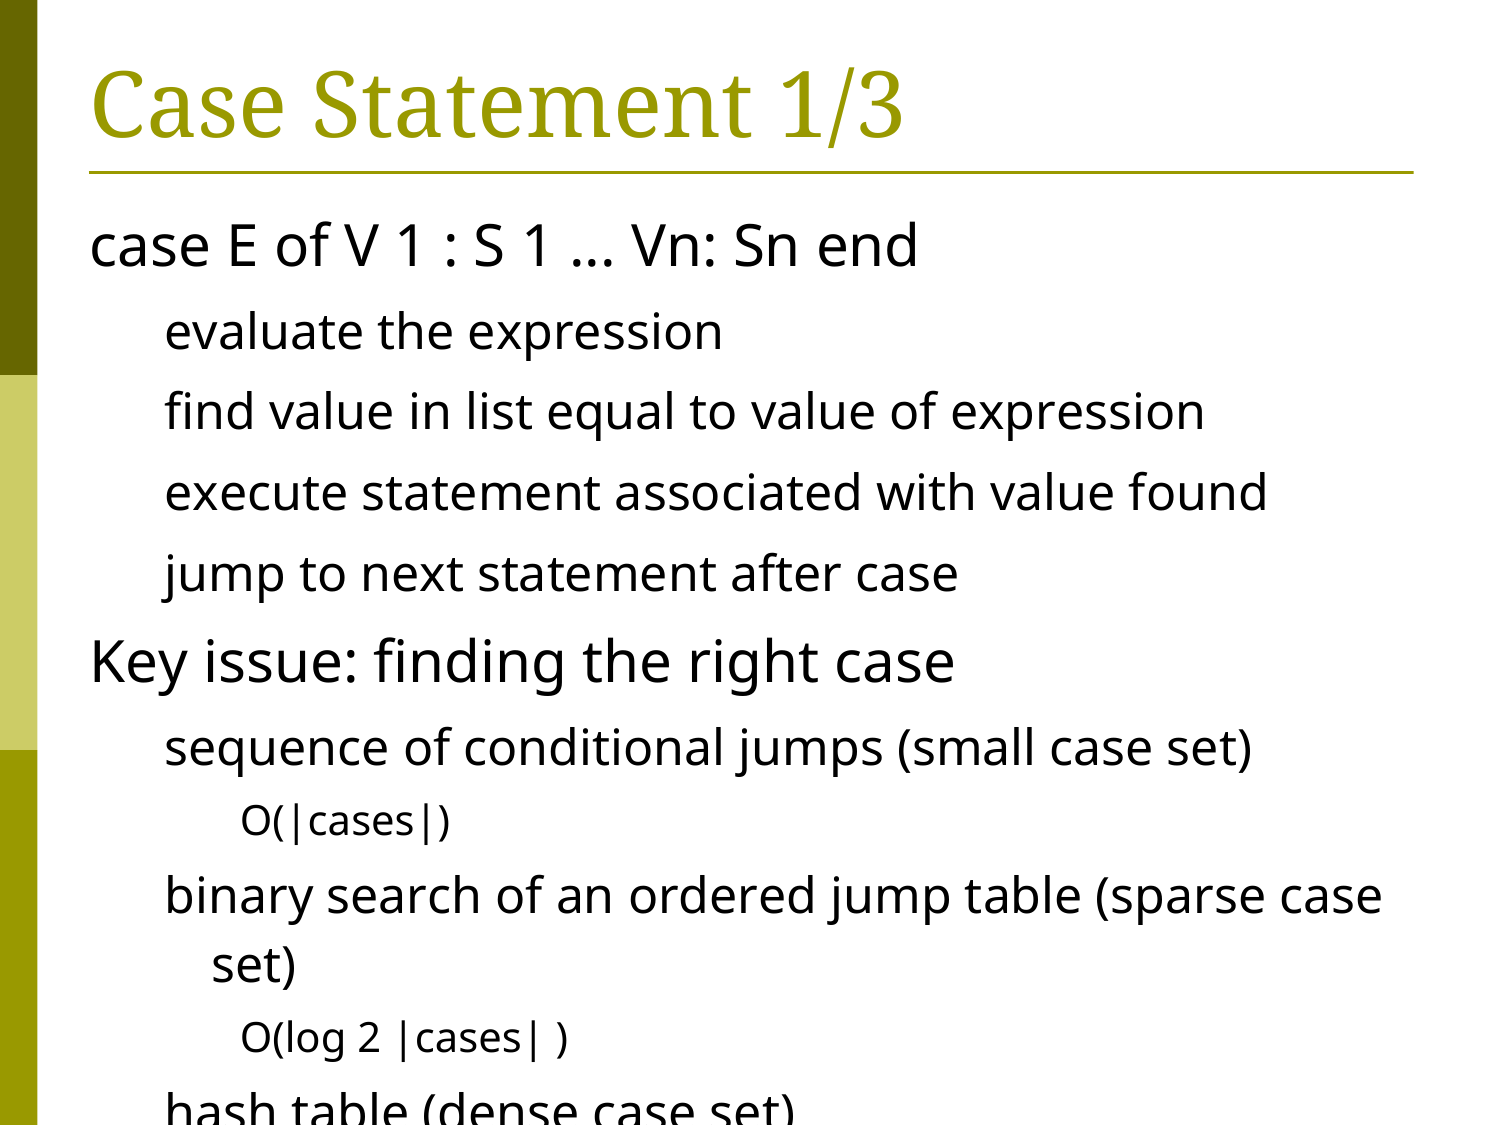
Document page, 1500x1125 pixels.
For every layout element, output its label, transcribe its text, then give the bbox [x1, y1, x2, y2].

title Case Statement 1/3 [75, 45, 1426, 173]
list case E of V 1 : S 1 ... Vn: Sn end evaluate the expression find value in list equal to value of expression execute statement associated with value found jump to next statement after case Key issue: finding the right case sequence of conditional jumps (small case set) O(|cases|) binary search of an ordered jump table (sparse case set) O(log 2 |cases| ) hash table (dense case set) O(1) [75, 196, 1426, 1092]
